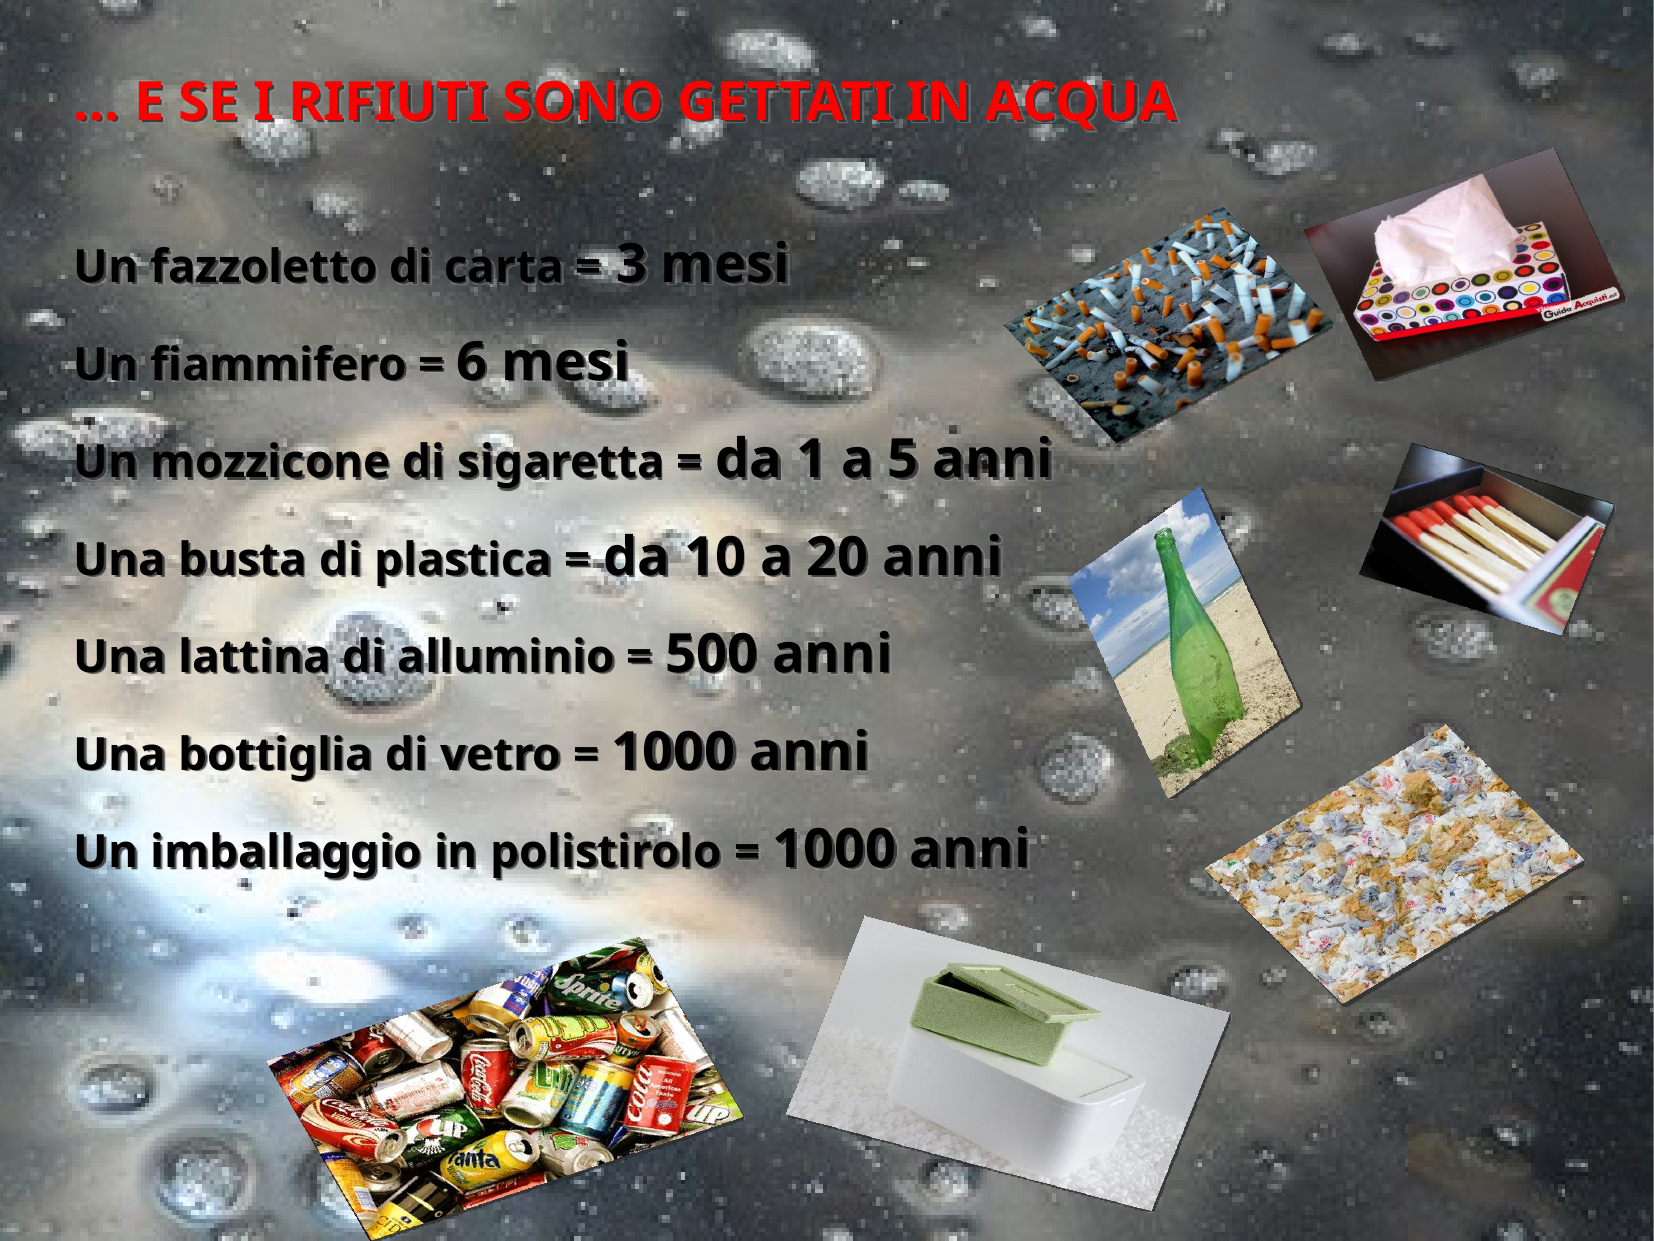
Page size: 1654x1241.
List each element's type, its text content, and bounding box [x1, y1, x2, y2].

text_box … E SE I RIFIUTI SONO GETTATI IN ACQUA Un fazzoletto di carta = 3 mesi Un fiammifero = 6 mesi Un mozzicone di sigaretta = da 1 a 5 anni Una busta di plastica = da 10 a 20 anni Una lattina di alluminio = 500 anni Una bottiglia di vetro = 1000 anni Un imballaggio in polistirolo = 1000 anni [59, 59, 1584, 886]
picture [0, 0, 1654, 1241]
